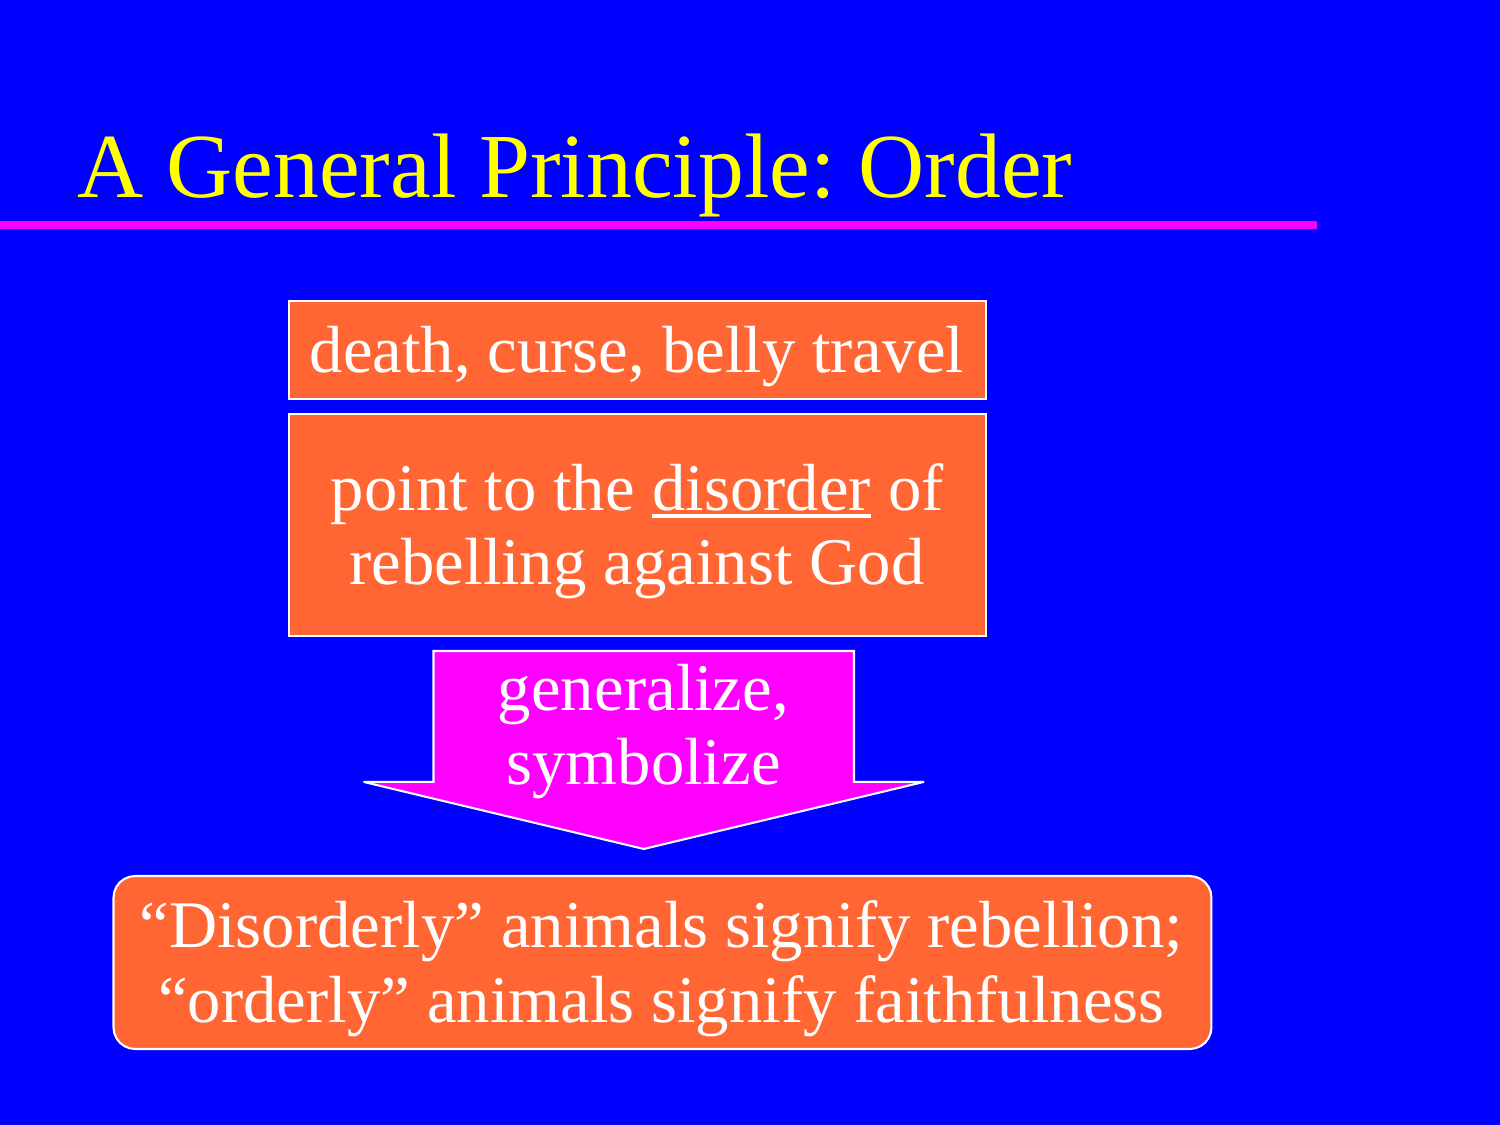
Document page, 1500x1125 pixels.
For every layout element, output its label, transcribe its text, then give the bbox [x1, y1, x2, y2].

text_box generalize, symbolize [363, 651, 925, 849]
title A General Principle: Order [62, 0, 1338, 225]
text_box “Disorderly” animals signify rebellion; “orderly” animals signify faithfulness [113, 876, 1212, 1049]
text_box death, curse, belly travel [288, 301, 987, 399]
text_box point to the disorder of rebelling against God [288, 413, 987, 637]
